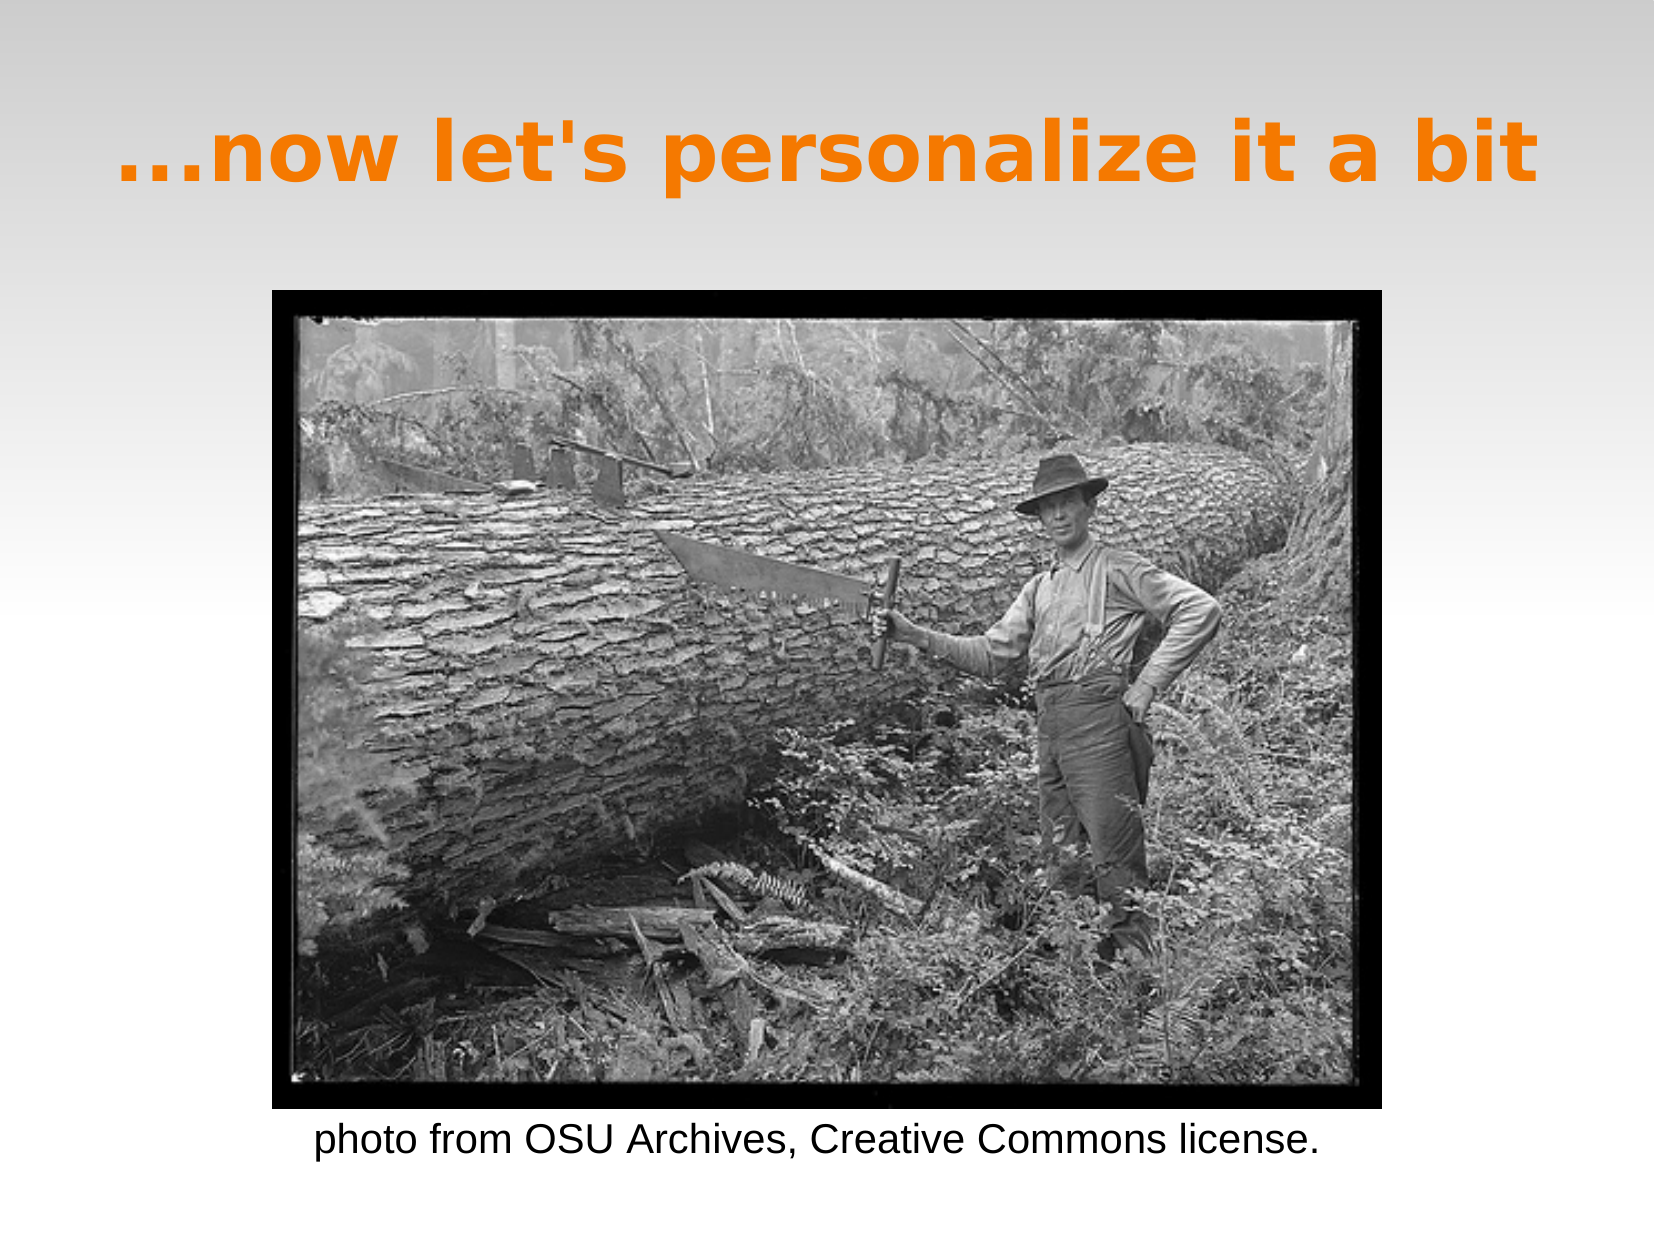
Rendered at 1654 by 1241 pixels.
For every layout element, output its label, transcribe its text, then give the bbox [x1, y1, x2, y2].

list photo from OSU Archives, Creative Commons license. [225, 1115, 1496, 1163]
picture [272, 290, 1382, 1109]
title ...now let's personalize it a bit [82, 49, 1571, 257]
